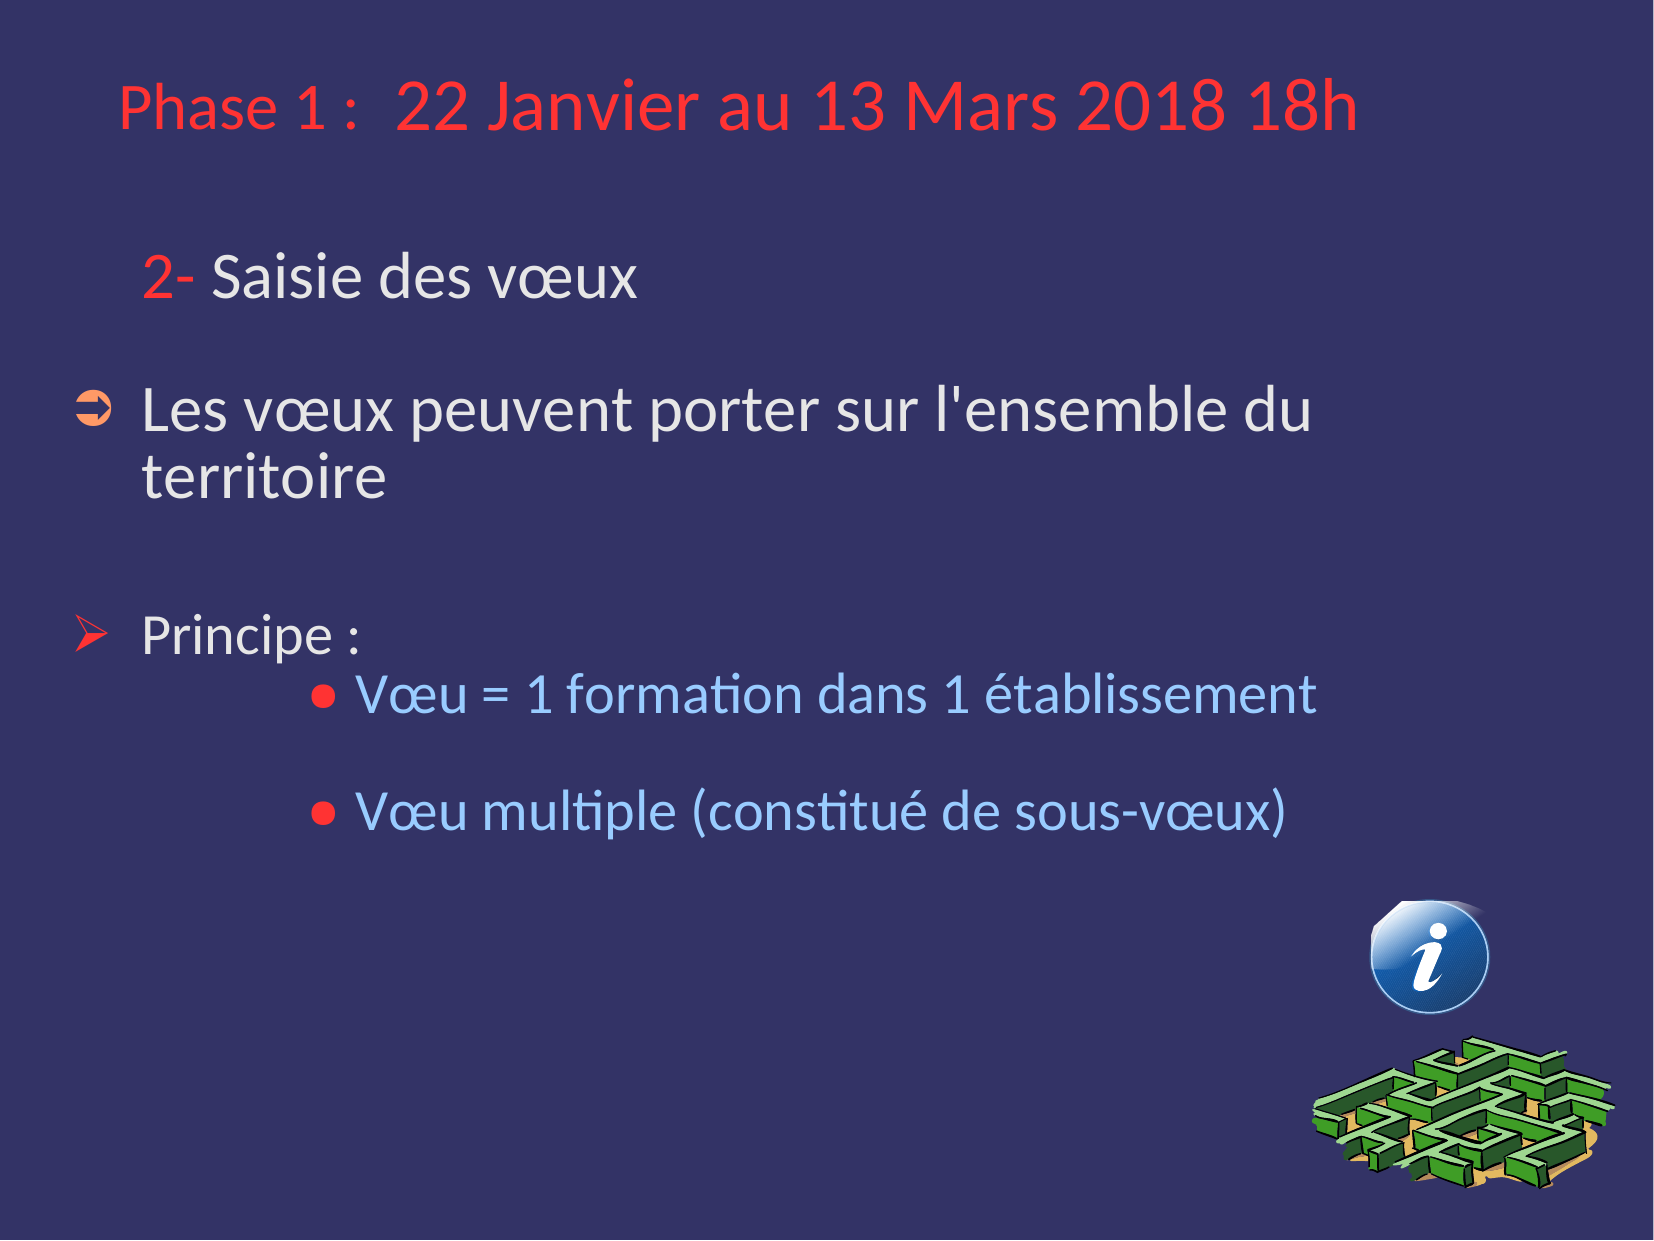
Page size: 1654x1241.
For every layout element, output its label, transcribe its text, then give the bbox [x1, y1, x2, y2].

text_box Phase 1 : [118, 31, 1619, 195]
text_box 22 Janvier au 13 Mars 2018 18h [380, 66, 1375, 158]
list 2- Saisie des vœux Les vœux peuvent porter sur l'ensemble du territoire Principe : Vœu = 1 formation dans 1 établissement Vœu multiple (constitué de sous-vœux) [59, 248, 1571, 1241]
picture [1346, 876, 1518, 1040]
